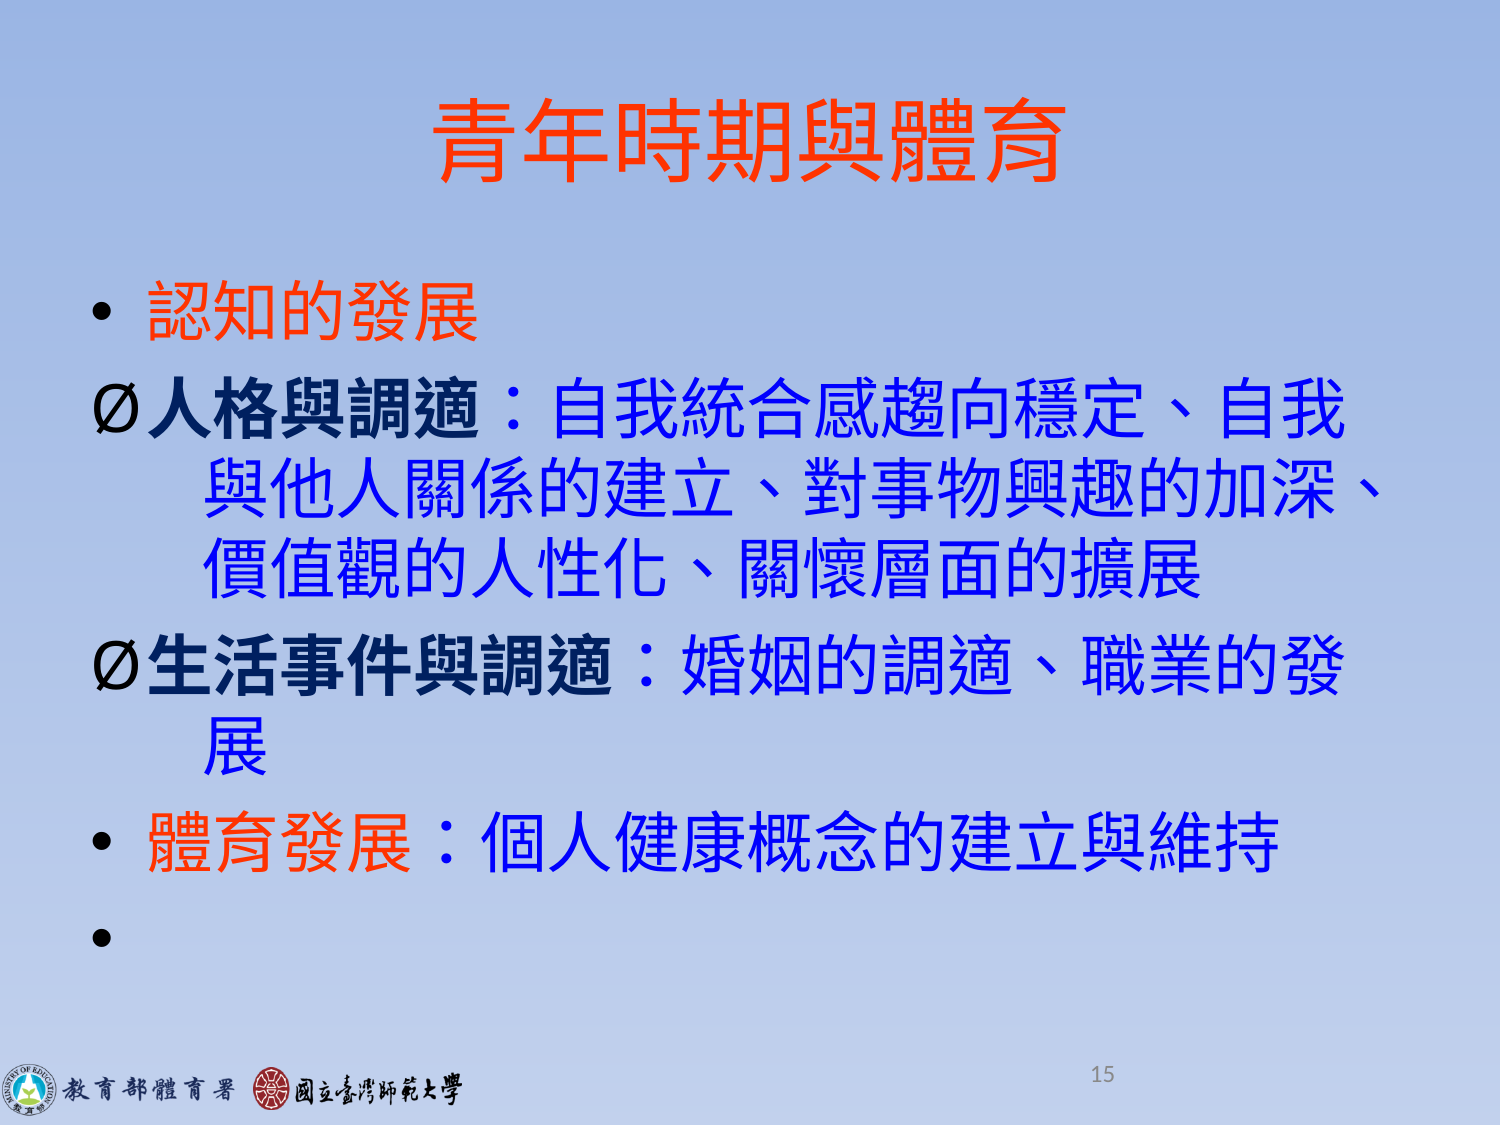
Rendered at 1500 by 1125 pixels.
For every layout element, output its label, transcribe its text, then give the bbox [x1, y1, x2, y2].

text_box [1074, 1042, 1426, 1103]
title 青年時期與體育 [75, 45, 1426, 233]
list 認知的發展 人格與調適：自我統合感趨向穩定、自我與他人關係的建立、對事物興趣的加深、價值觀的人性化、關懷層面的擴展 生活事件與調適：婚姻的調適、職業的發展 體育發展：個人健康概念的建立與維持 [75, 262, 1426, 1005]
